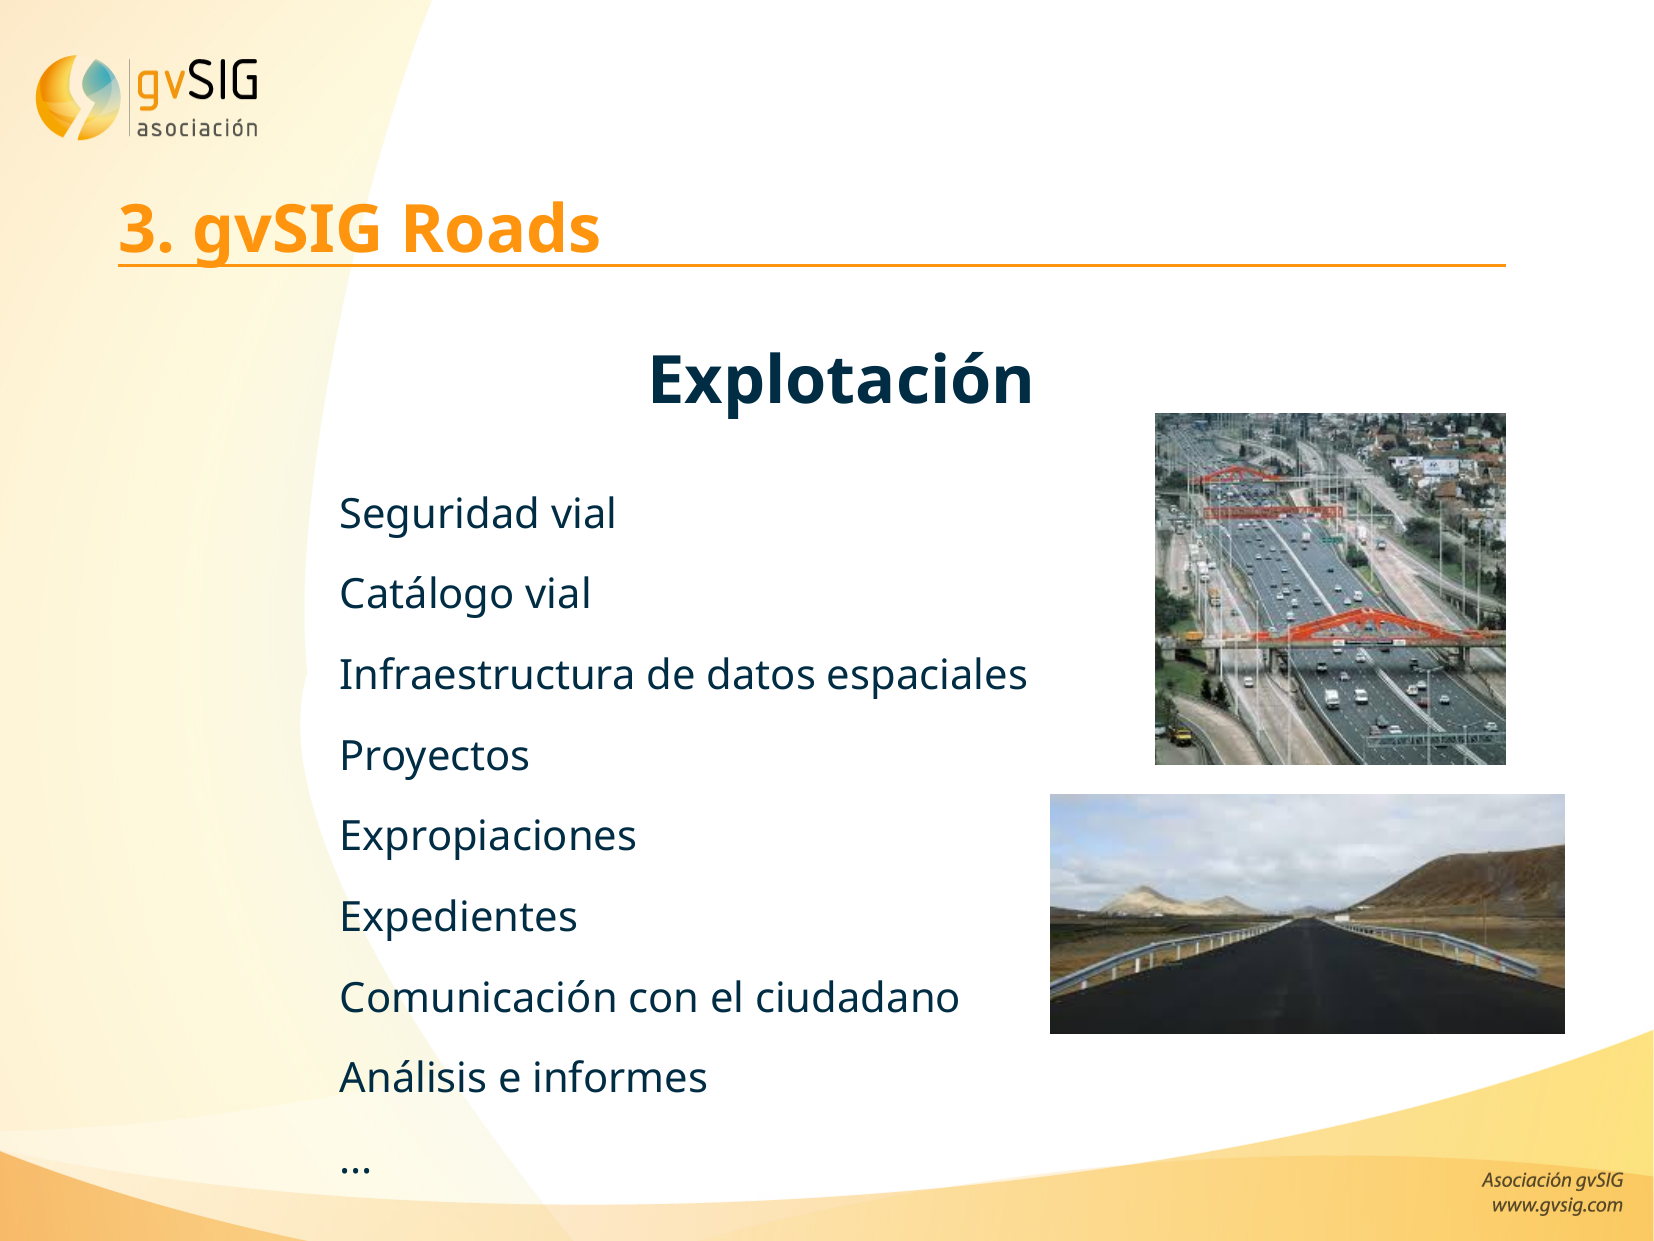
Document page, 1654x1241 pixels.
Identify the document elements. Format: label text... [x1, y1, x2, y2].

text_box Explotación [206, 324, 1477, 576]
picture [0, 0, 1654, 1241]
text_box Seguridad vial Catálogo vial Infraestructura de datos espaciales Proyectos Expropiaciones Expedientes Comunicación con el ciudadano Análisis e informes ... [324, 576, 1068, 1163]
title 3. gvSIG Roads [118, 177, 1607, 276]
